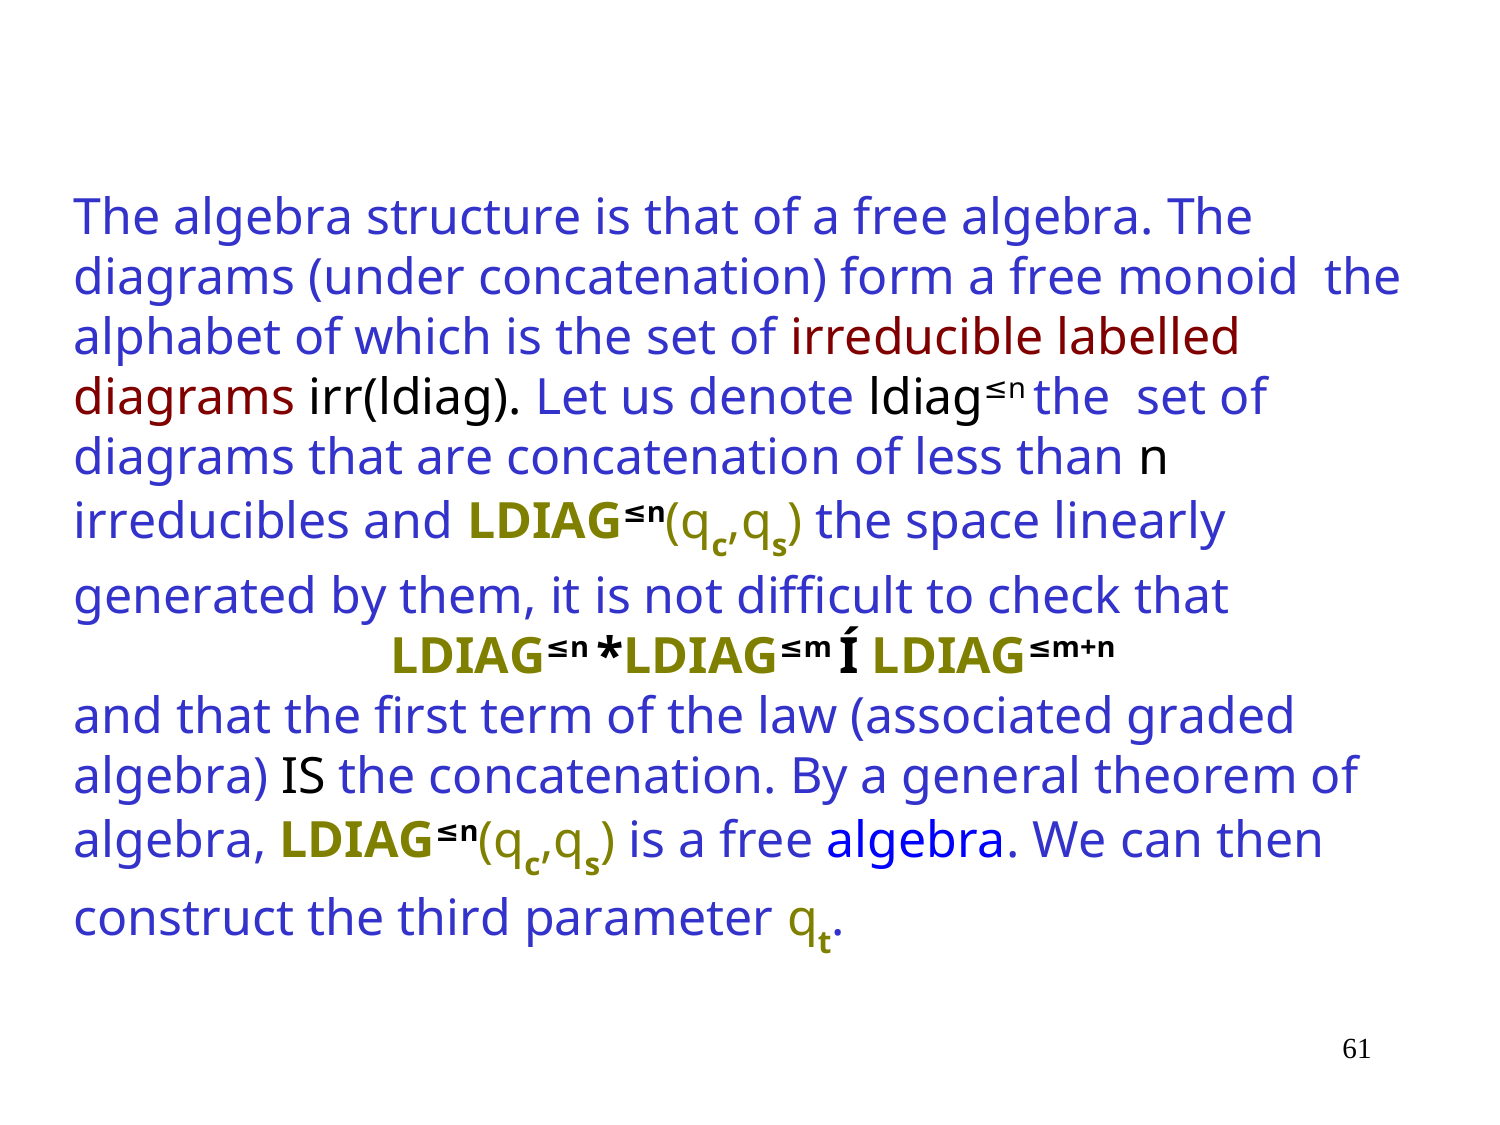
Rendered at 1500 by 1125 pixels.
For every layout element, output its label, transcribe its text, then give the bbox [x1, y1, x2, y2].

text_box The algebra structure is that of a free algebra. The diagrams (under concatenation) form a free monoid the alphabet of which is the set of irreducible labelled diagrams irr(ldiag). Let us denote ldiag≤n the set of diagrams that are concatenation of less than n irreducibles and LDIAG≤n(qc,qs)‏ the space linearly generated by them, it is not difficult to check that LDIAG≤n *LDIAG≤m Í LDIAG≤m+n and that the first term of the law (associated graded algebra) IS the concatenation. By a general theorem of algebra, LDIAG≤n(qc,qs) is a free algebra. We can then construct the third parameter qt. [59, 177, 1447, 968]
